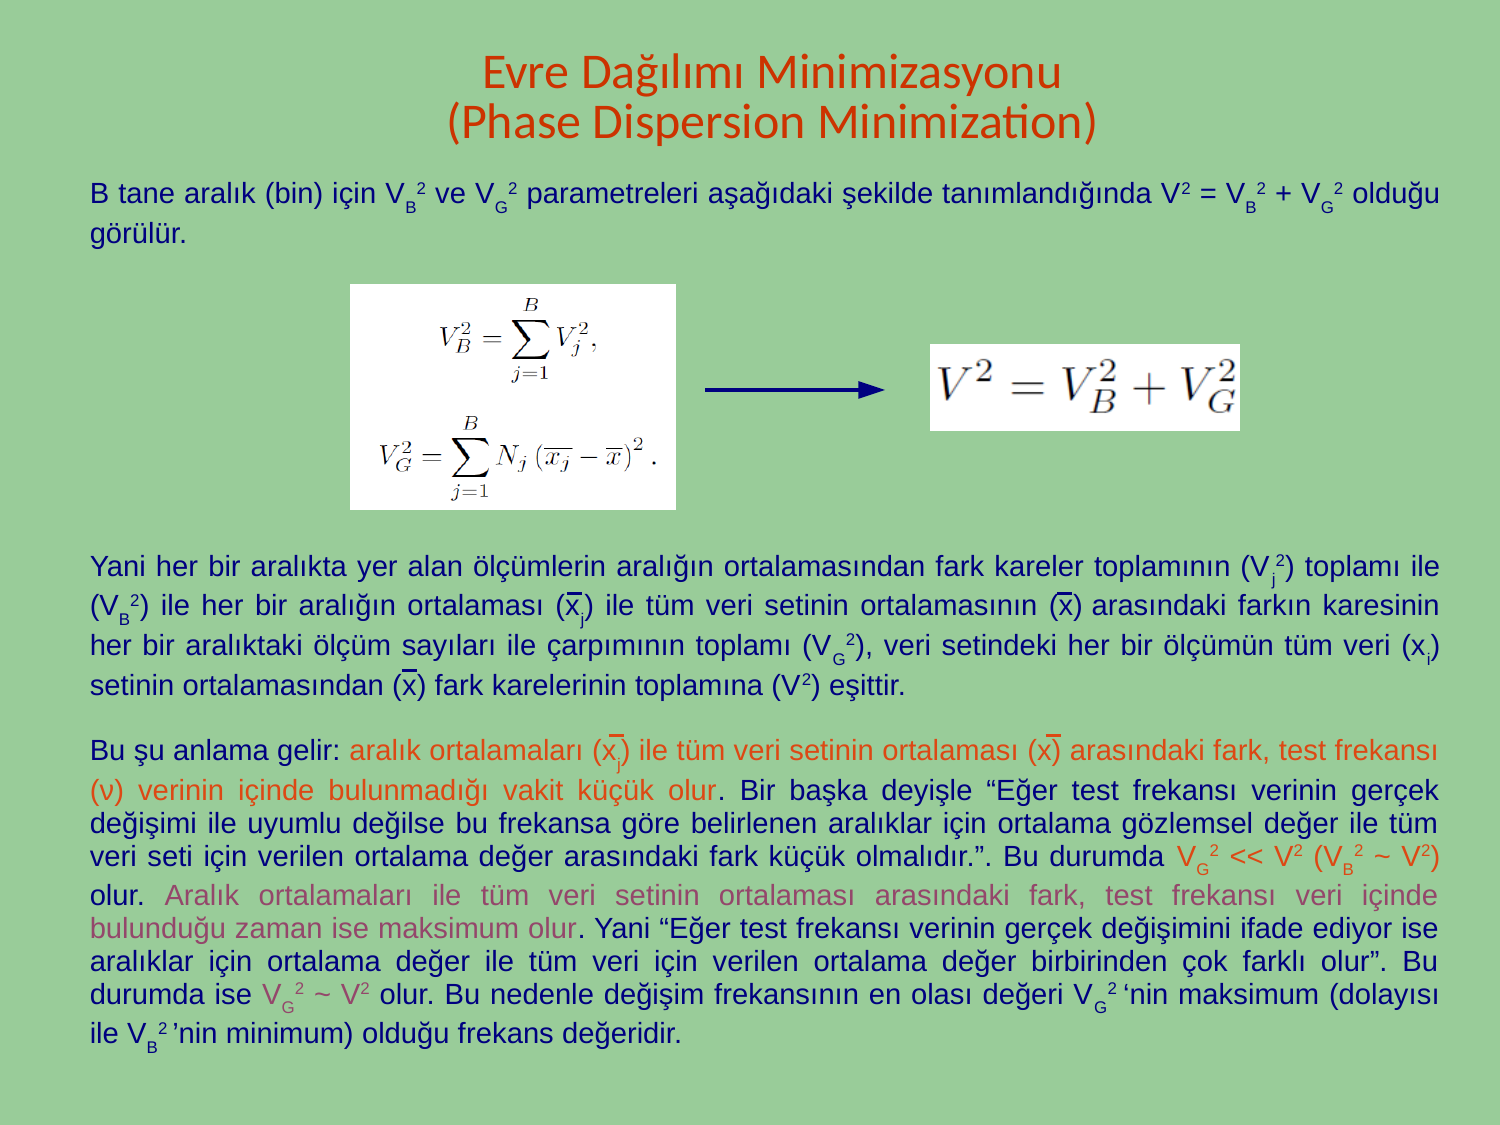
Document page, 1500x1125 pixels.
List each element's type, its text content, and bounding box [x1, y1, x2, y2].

picture [930, 344, 1240, 431]
picture [350, 284, 676, 511]
text_box Yani her bir aralıkta yer alan ölçümlerin aralığın ortalamasından fark kareler toplamının (Vj2) toplamı ile (VB2) ile her bir aralığın ortalaması (xj) ile tüm veri setinin ortalamasının (x) arasındaki farkın karesinin her bir aralıktaki ölçüm sayıları ile çarpımının toplamı (VG2), veri setindeki her bir ölçümün tüm veri (xi) setinin ortalamasından (x) fark karelerinin toplamına (V2) eşittir. Bu şu anlama gelir: aralık ortalamaları (xj) ile tüm veri setinin ortalaması (x) arasındaki fark, test frekansı (ν) verinin içinde bulunmadığı vakit küçük olur. Bir başka deyişle “Eğer test frekansı verinin gerçek değişimi ile uyumlu değilse bu frekansa göre belirlenen aralıklar için ortalama gözlemsel değer ile tüm veri seti için verilen ortalama değer arasındaki fark küçük olmalıdır.”. Bu durumda VG2 << V2 (VB2 ~ V2) olur. Aralık ortalamaları ile tüm veri setinin ortalaması arasındaki fark, test frekansı veri içinde bulunduğu zaman ise maksimum olur. Yani “Eğer test frekansı verinin gerçek değişimini ifade ediyor ise aralıklar için ortalama değer ile tüm veri için verilen ortalama değer birbirinden çok farklı olur”. Bu durumda ise VG2 ~ V2 olur. Bu nedenle değişim frekansının en olası değeri VG2 ‘nin maksimum (dolayısı ile VB2 ’nin minimum) olduğu frekans değeridir. [75, 542, 1456, 1081]
title Evre Dağılımı Minimizasyonu (Phase Dispersion Minimization) [135, 22, 1410, 170]
text_box B tane aralık (bin) için VB2 ve VG2 parametreleri aşağıdaki şekilde tanımlandığında V2 = VB2 + VG2 olduğu görülür. [75, 170, 1456, 286]
